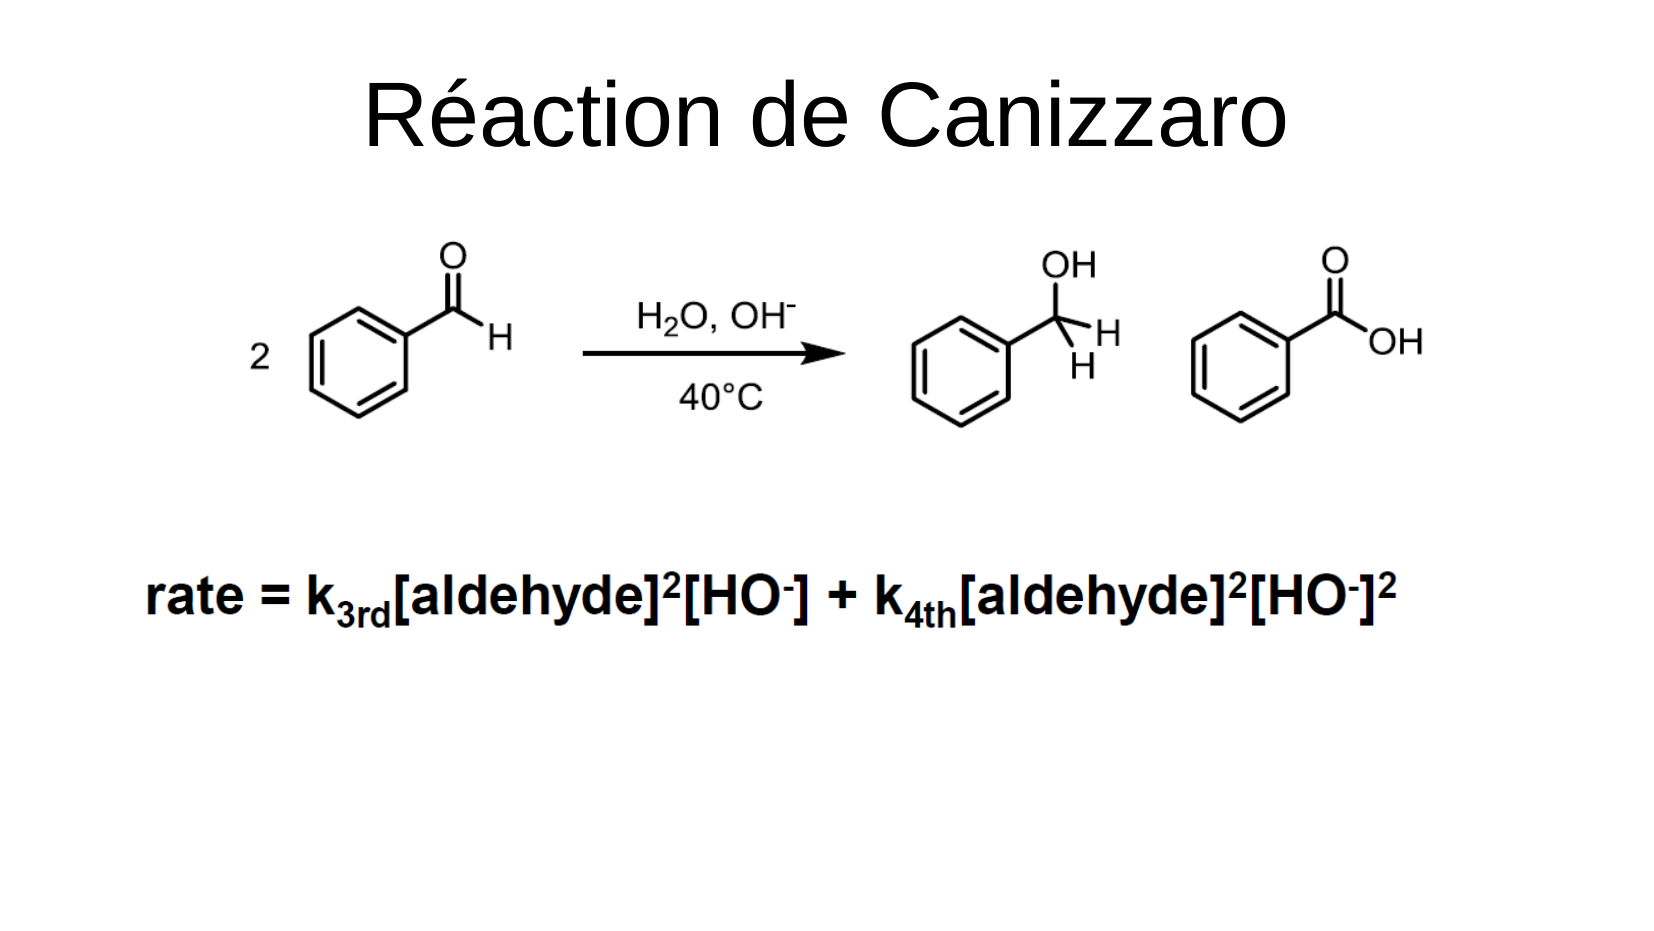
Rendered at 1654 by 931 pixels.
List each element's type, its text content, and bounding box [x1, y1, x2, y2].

picture [230, 212, 1434, 441]
picture [126, 555, 1418, 644]
title Réaction de Canizzaro [82, 37, 1571, 193]
